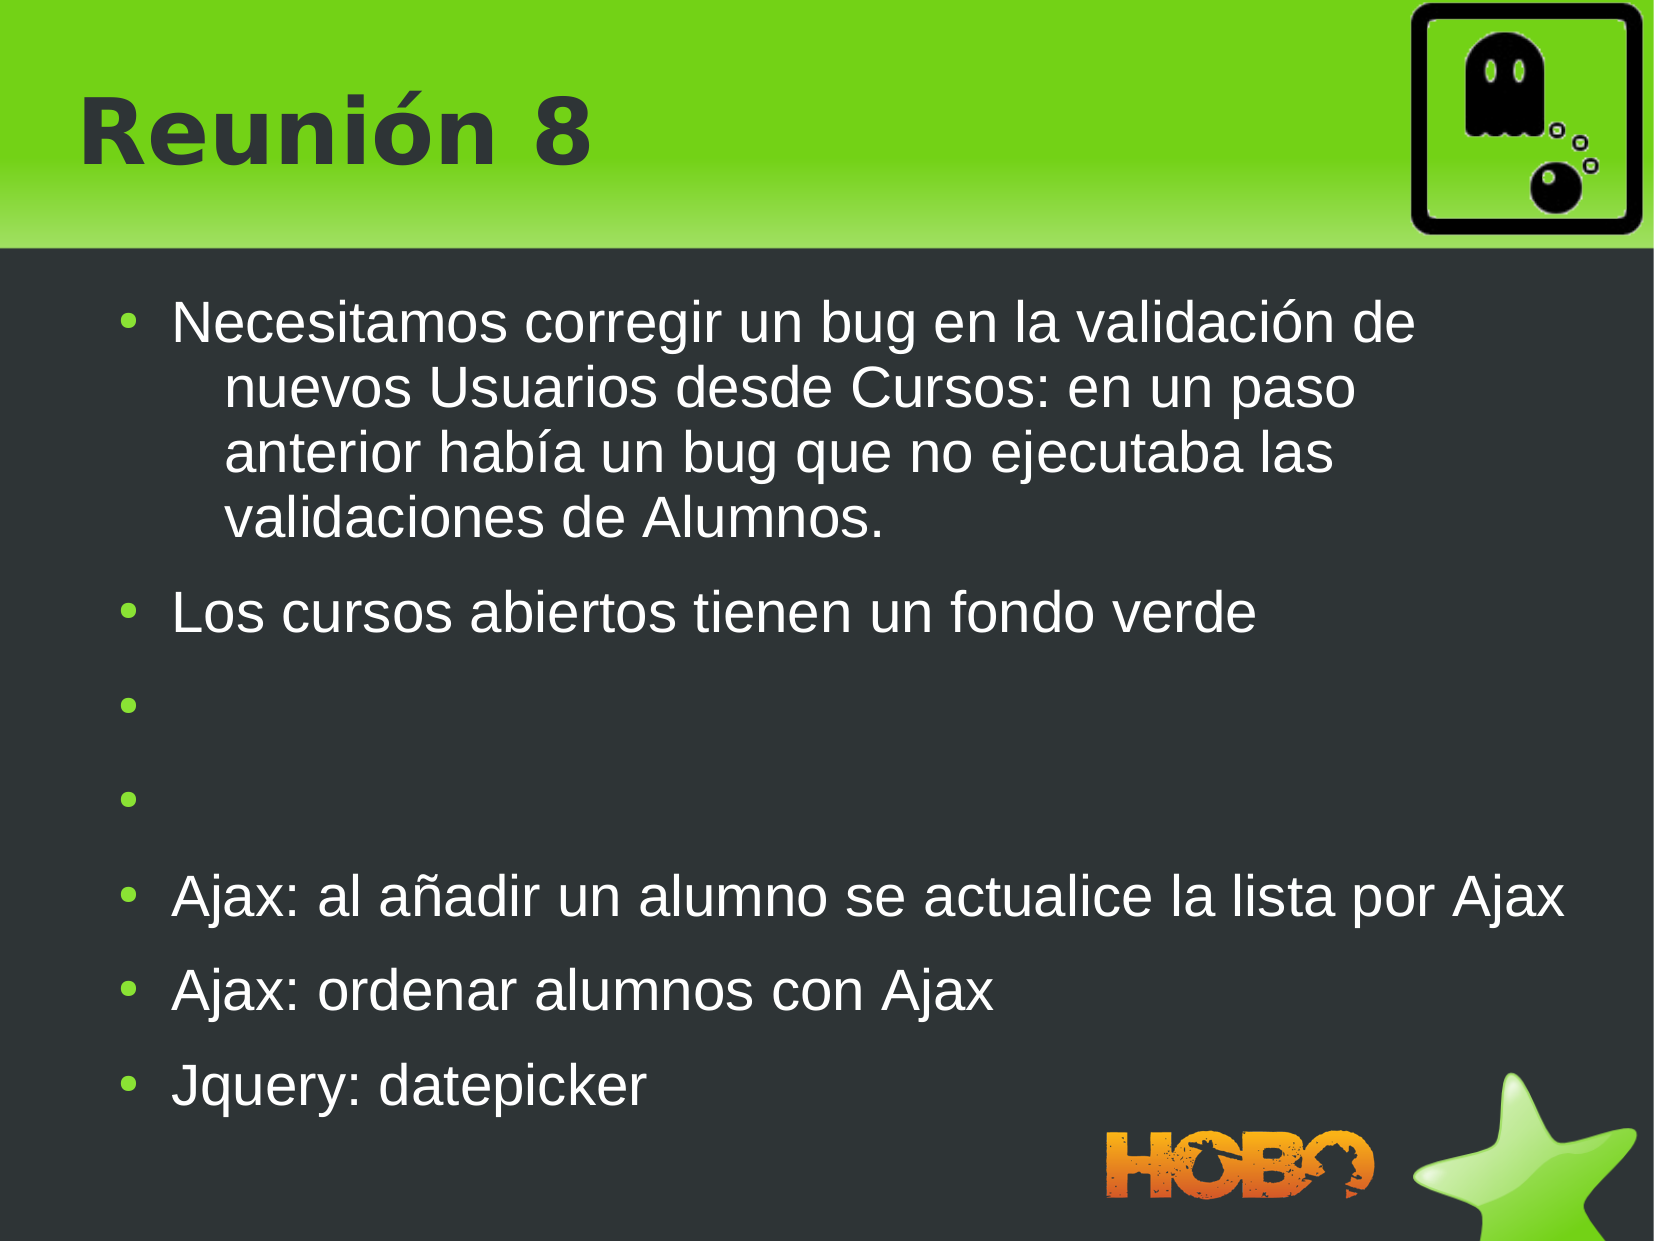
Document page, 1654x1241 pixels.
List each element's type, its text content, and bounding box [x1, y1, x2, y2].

list Necesitamos corregir un bug en la validación de nuevos Usuarios desde Cursos: en un paso anterior había un bug que no ejecutaba las validaciones de Alumnos. Los cursos abiertos tienen un fondo verde Ajax: al añadir un alumno se actualice la lista por Ajax Ajax: ordenar alumnos con Ajax Jquery: datepicker [82, 290, 1571, 1193]
title Reunión 8 [76, 29, 1565, 237]
picture [0, 0, 1654, 1241]
